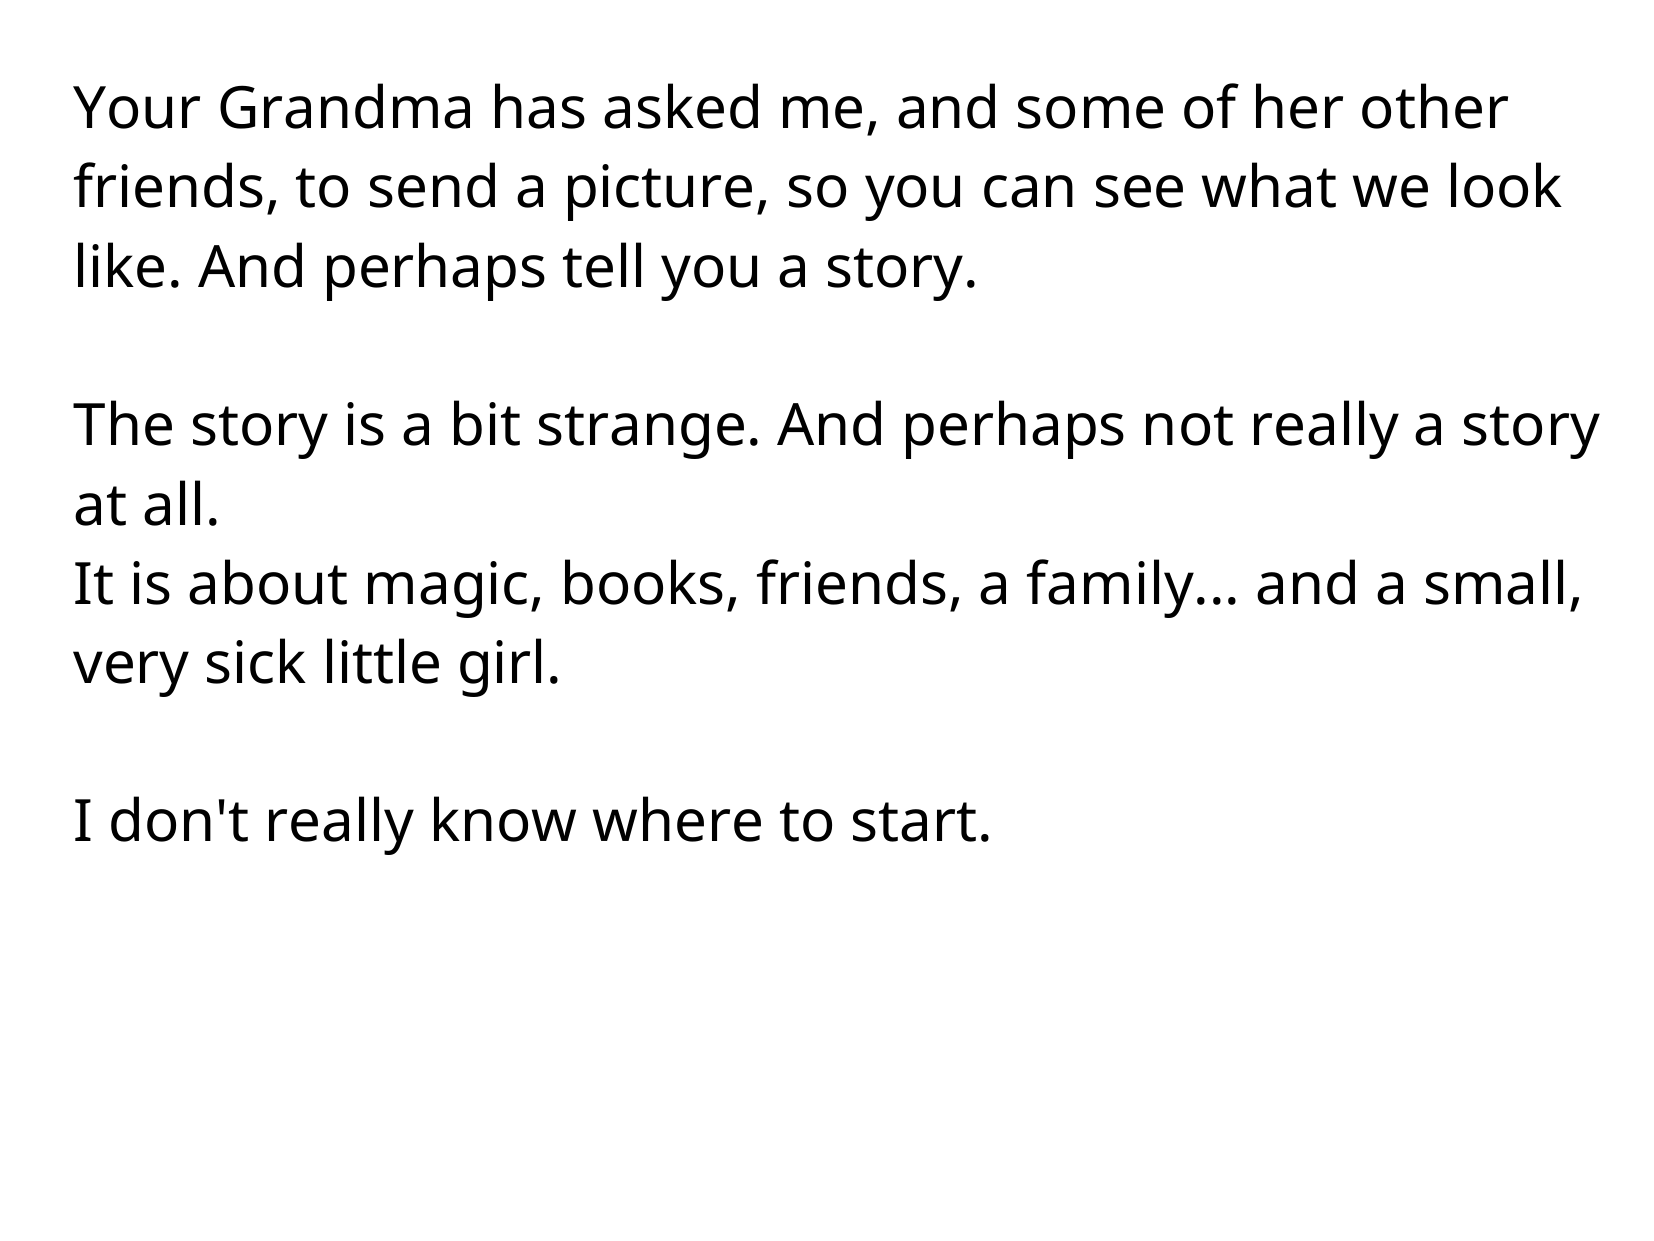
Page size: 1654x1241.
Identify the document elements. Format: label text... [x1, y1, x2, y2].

text_box Your Grandma has asked me, and some of her other friends, to send a picture, so you can see what we look like. And perhaps tell you a story. The story is a bit strange. And perhaps not really a story at all. It is about magic, books, friends, a family... and a small, very sick little girl. I don't really know where to start. [59, 59, 1634, 932]
